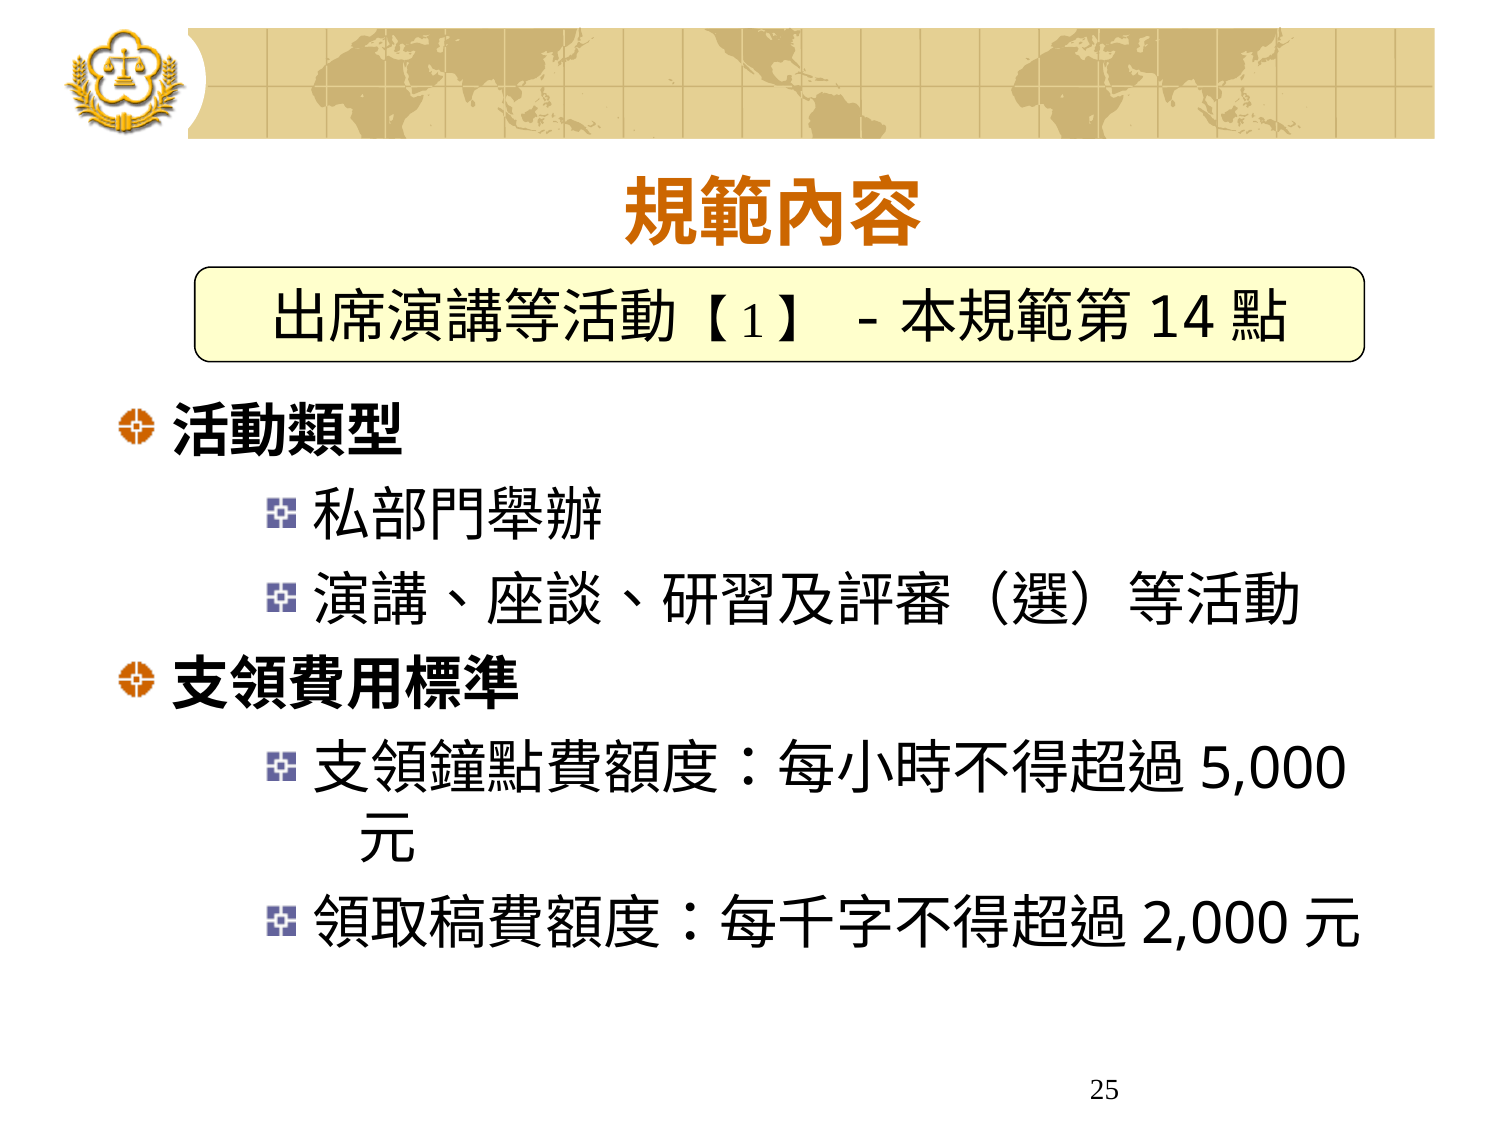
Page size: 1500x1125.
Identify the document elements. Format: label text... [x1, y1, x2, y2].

text_box [1074, 1037, 1388, 1113]
title 規範內容 [513, 152, 1034, 267]
text_box 出席演講等活動【1】 -本規範第14點 [194, 267, 1365, 362]
list 活動類型 私部門舉辦 演講、座談、研習及評審（選）等活動 支領費用標準 支領鐘點費額度：每小時不得超過5,000元 領取稿費額度：每千字不得超過2,000元 [100, 385, 1400, 1028]
